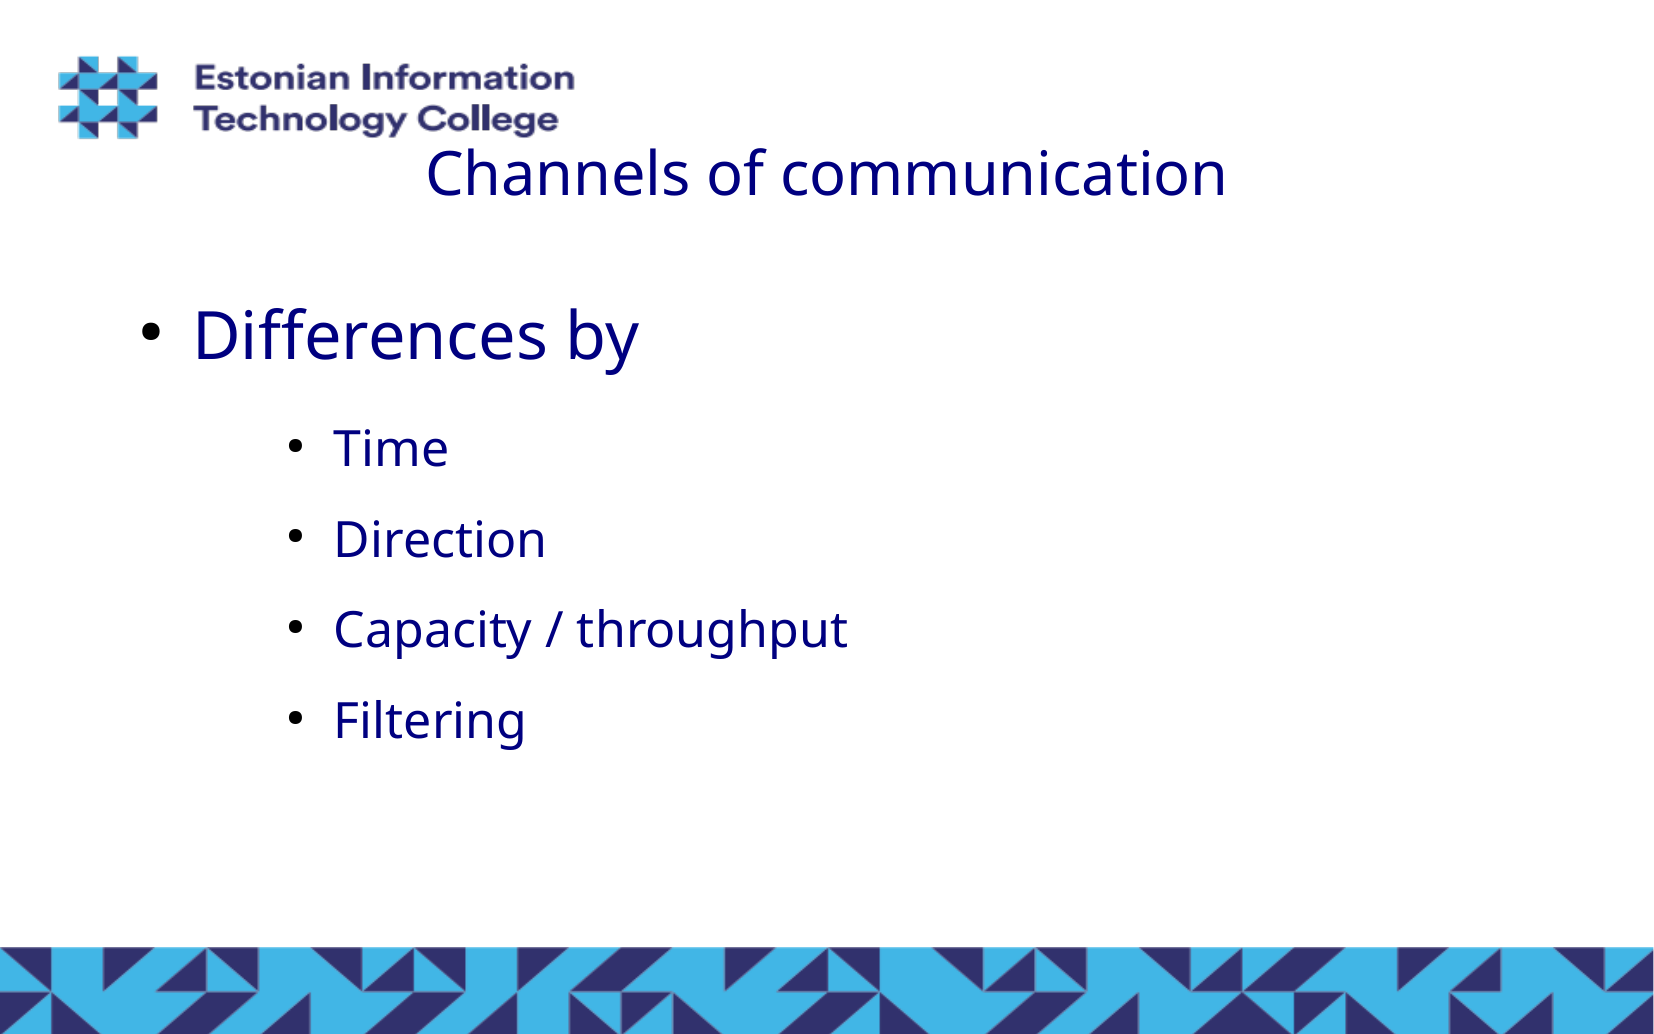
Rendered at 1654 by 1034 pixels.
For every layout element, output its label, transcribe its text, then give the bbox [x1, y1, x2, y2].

title Channels of communication [121, 83, 1533, 260]
list Differences by Time Direction Capacity / throughput Filtering [121, 287, 1533, 939]
